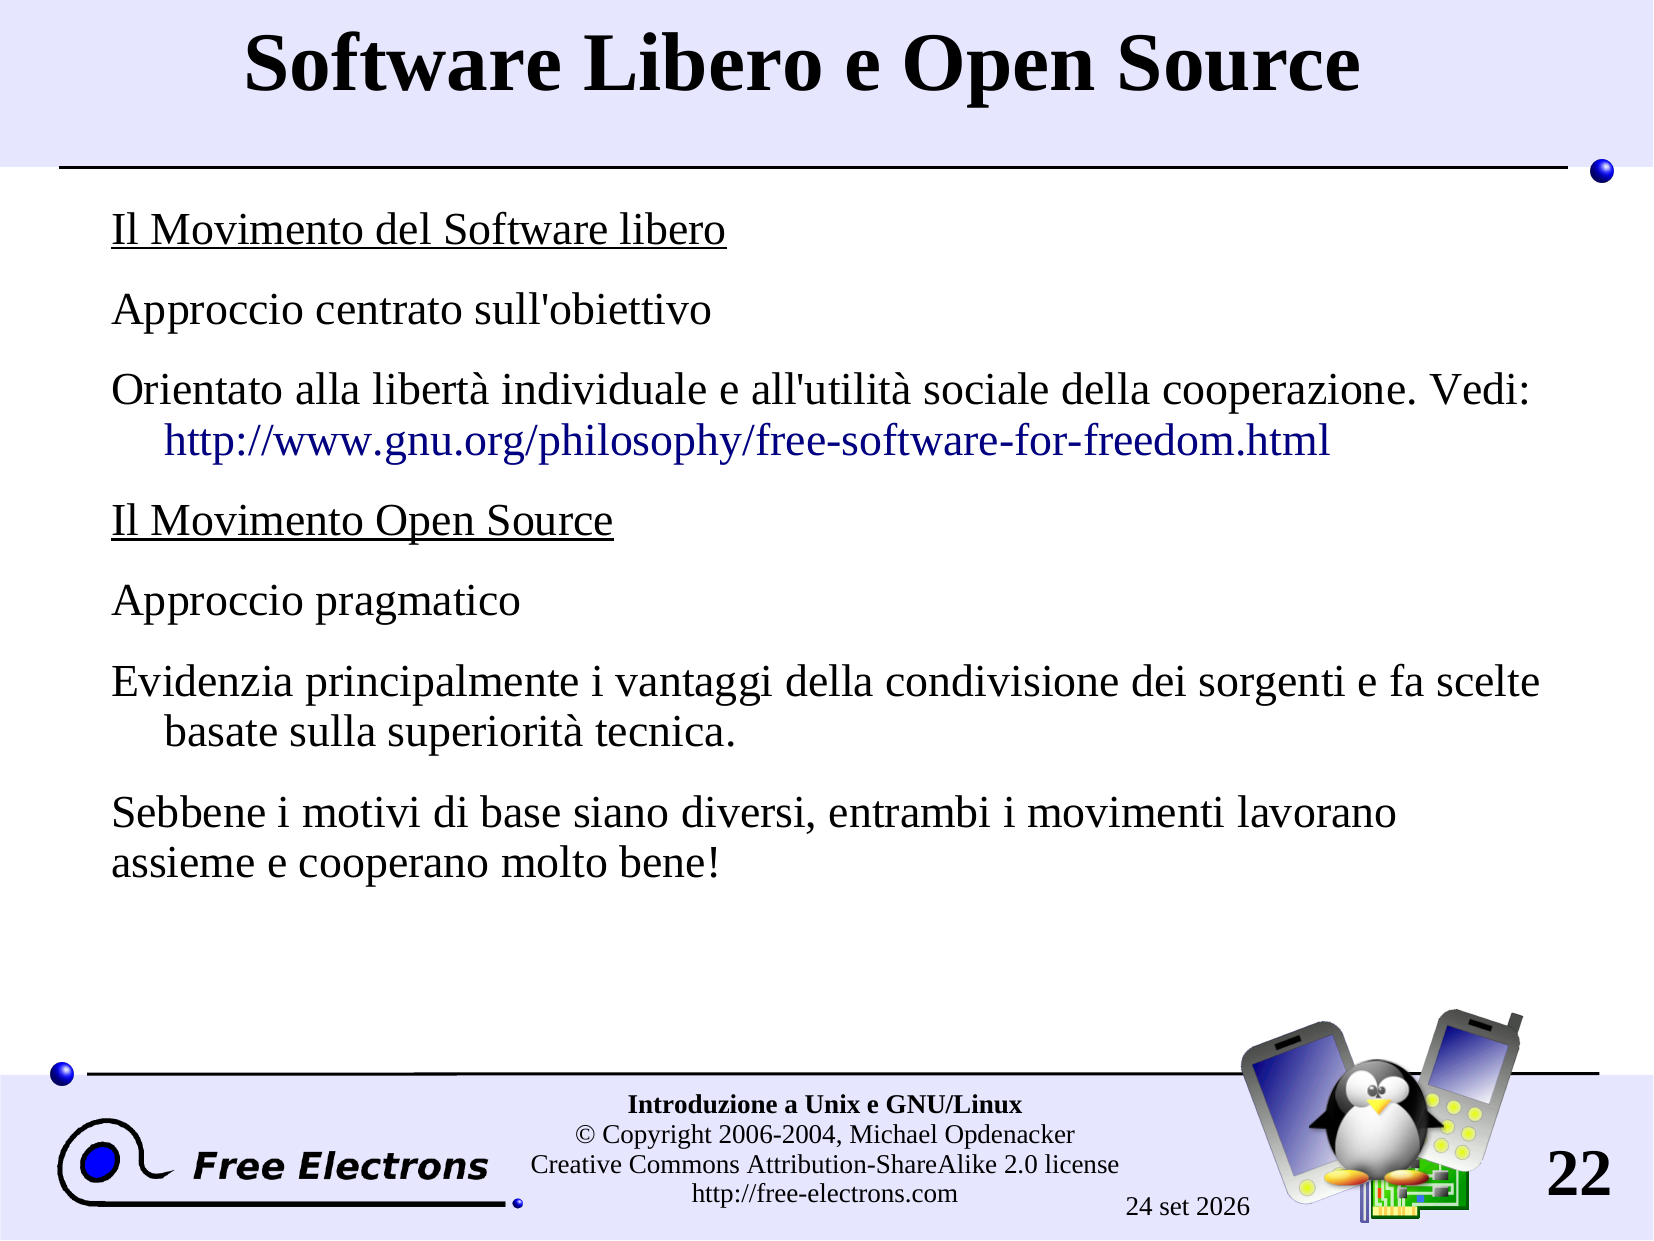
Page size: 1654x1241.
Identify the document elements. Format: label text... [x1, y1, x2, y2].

list Il Movimento del Software libero Approccio centrato sull'obiettivo Orientato alla libertà individuale e all'utilità sociale della cooperazione. Vedi: http://www.gnu.org/philosophy/free-software-for-freedom.html Il Movimento Open Source Approccio pragmatico Evidenzia principalmente i vantaggi della condivisione dei sorgenti e fa scelte basate sulla superiorità tecnica. Sebbene i motivi di base siano diversi, entrambi i movimenti lavorano assieme e cooperano molto bene! [93, 203, 1553, 1054]
picture [50, 1107, 527, 1216]
picture [1226, 1054, 1525, 1241]
title Software Libero e Open Source [58, 0, 1549, 126]
